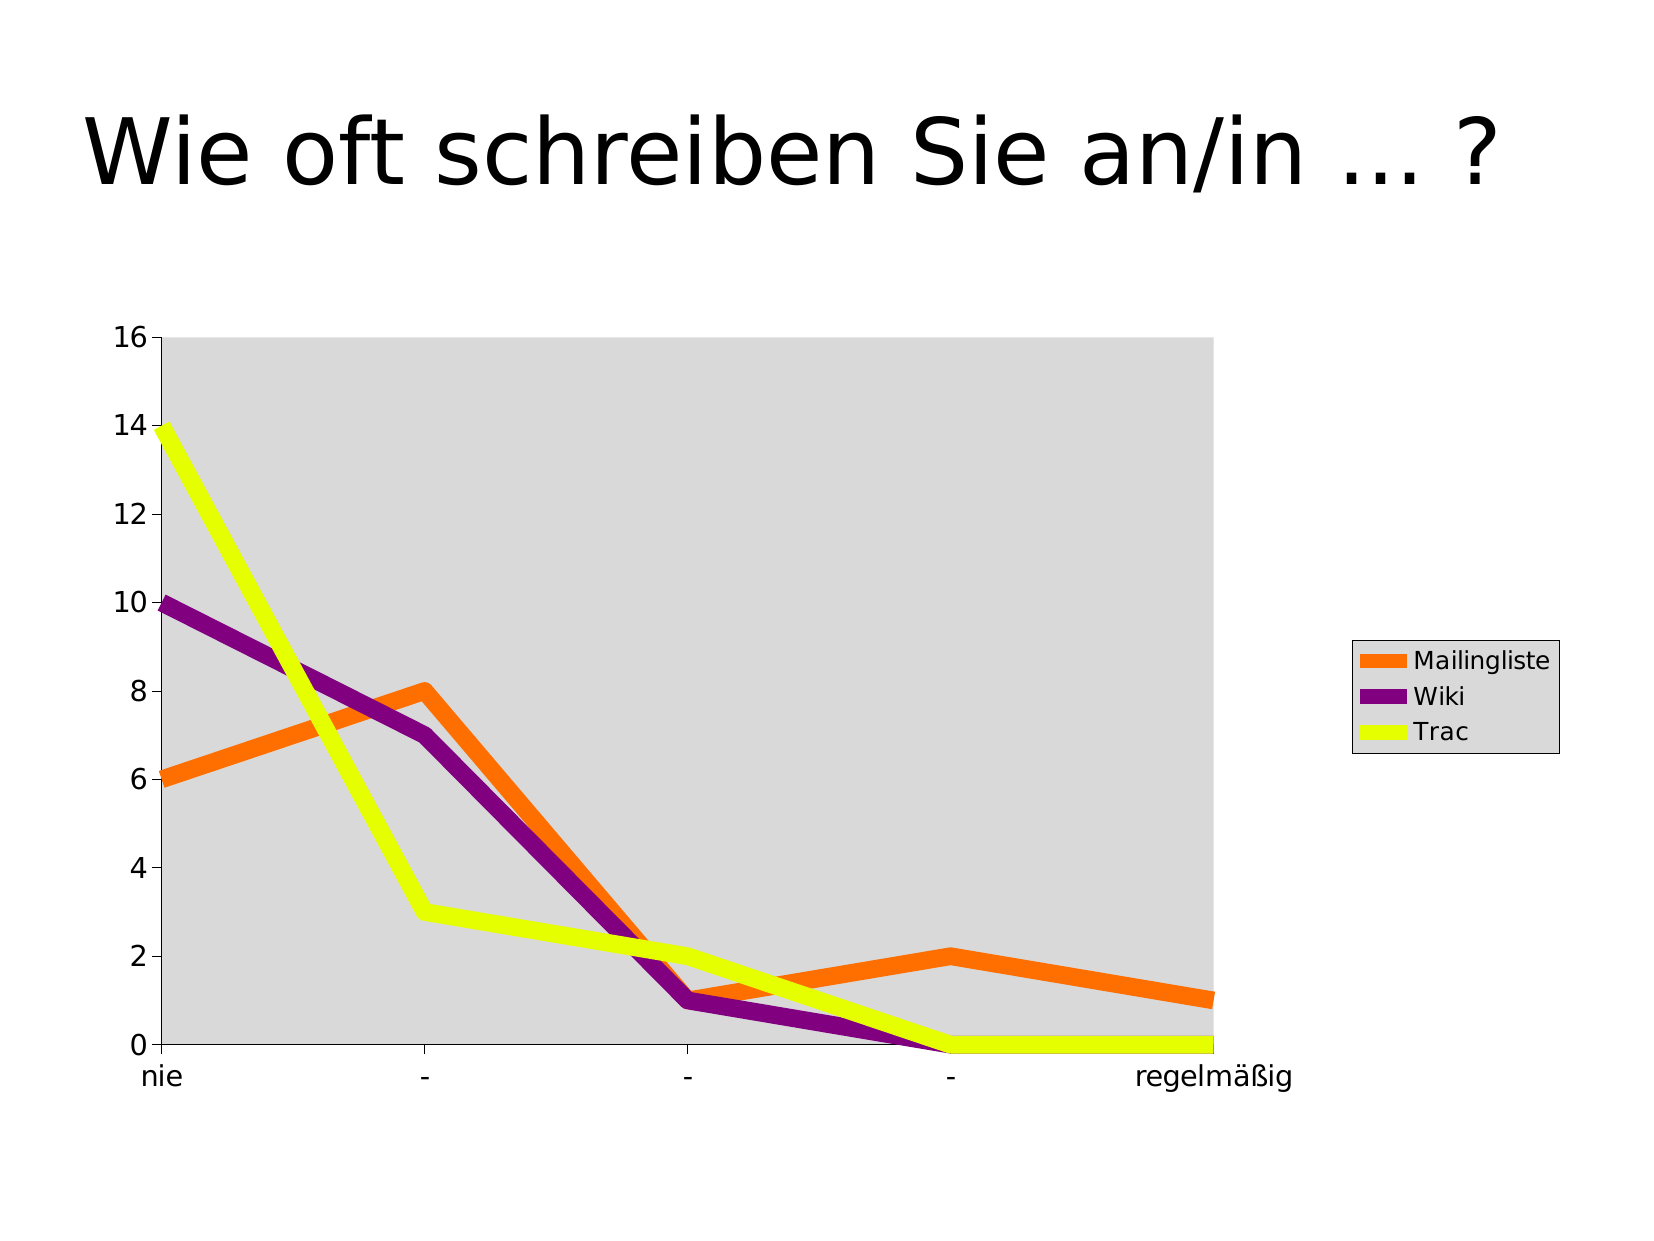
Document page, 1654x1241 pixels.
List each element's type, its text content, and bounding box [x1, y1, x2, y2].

chart [82, 290, 1571, 1109]
title Wie oft schreiben Sie an/in ... ? [82, 56, 1571, 250]
